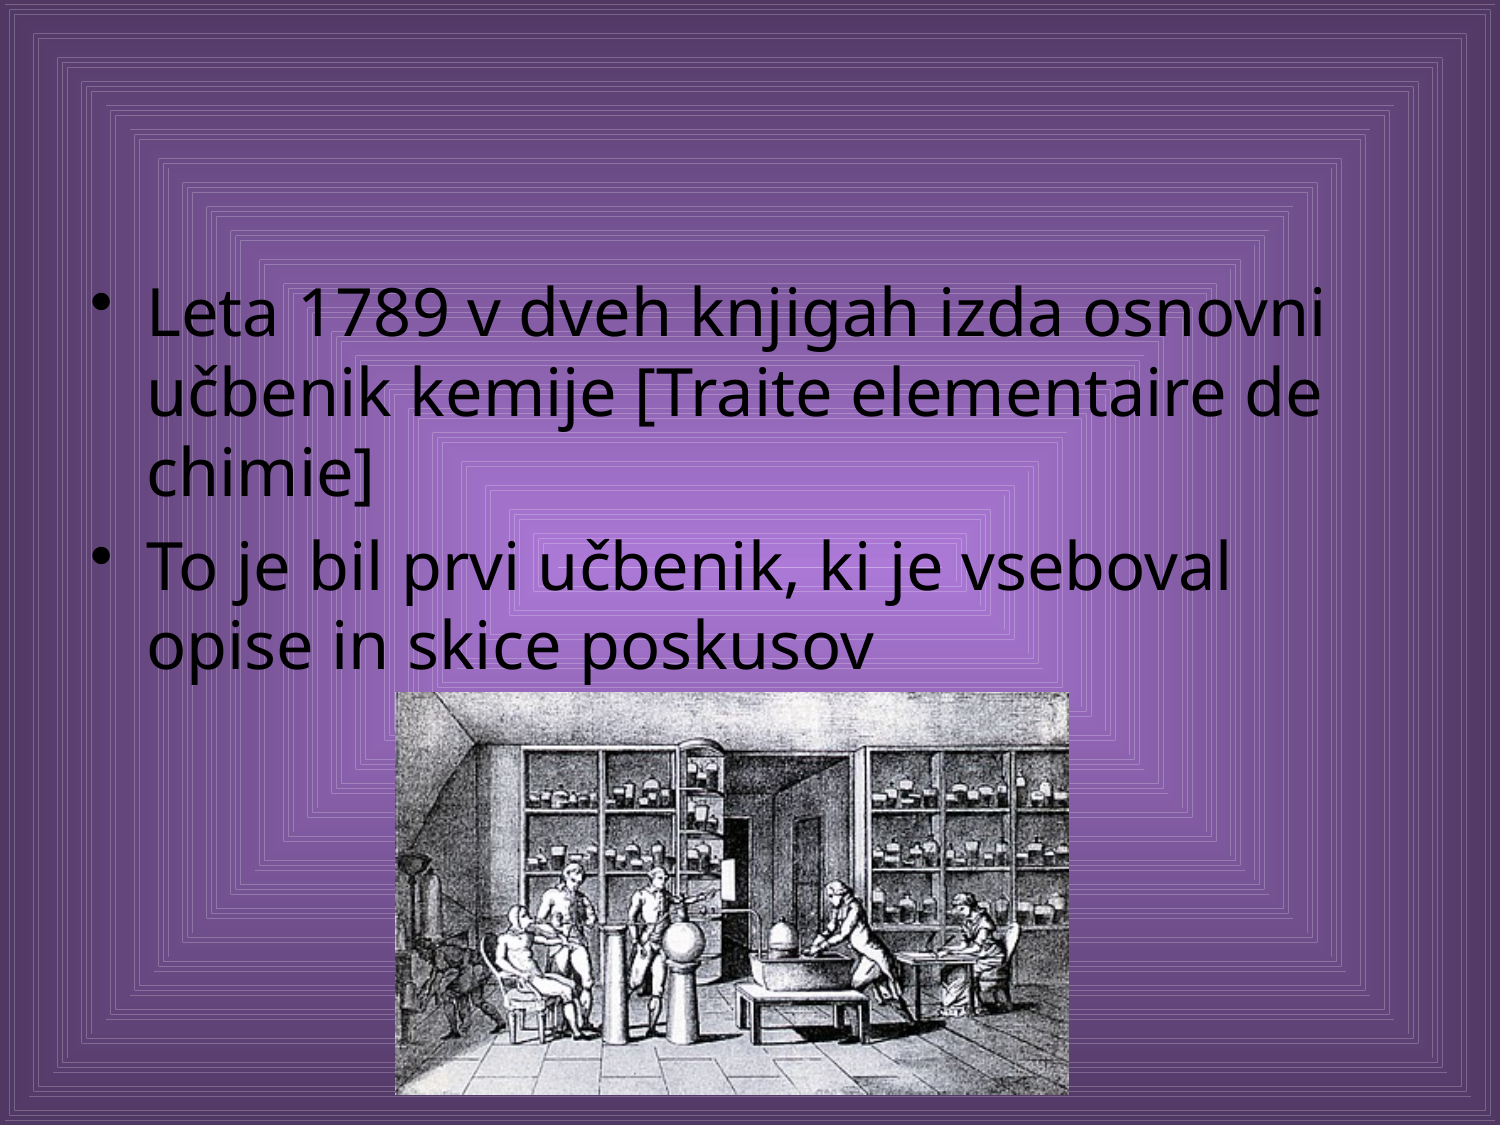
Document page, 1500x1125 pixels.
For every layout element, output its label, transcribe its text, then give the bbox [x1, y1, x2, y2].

list Leta 1789 v dveh knjigah izda osnovni učbenik kemije [Traite elementaire de chimie] To je bil prvi učbenik, ki je vseboval opise in skice poskusov [75, 262, 1425, 1005]
picture [395, 692, 1069, 1095]
